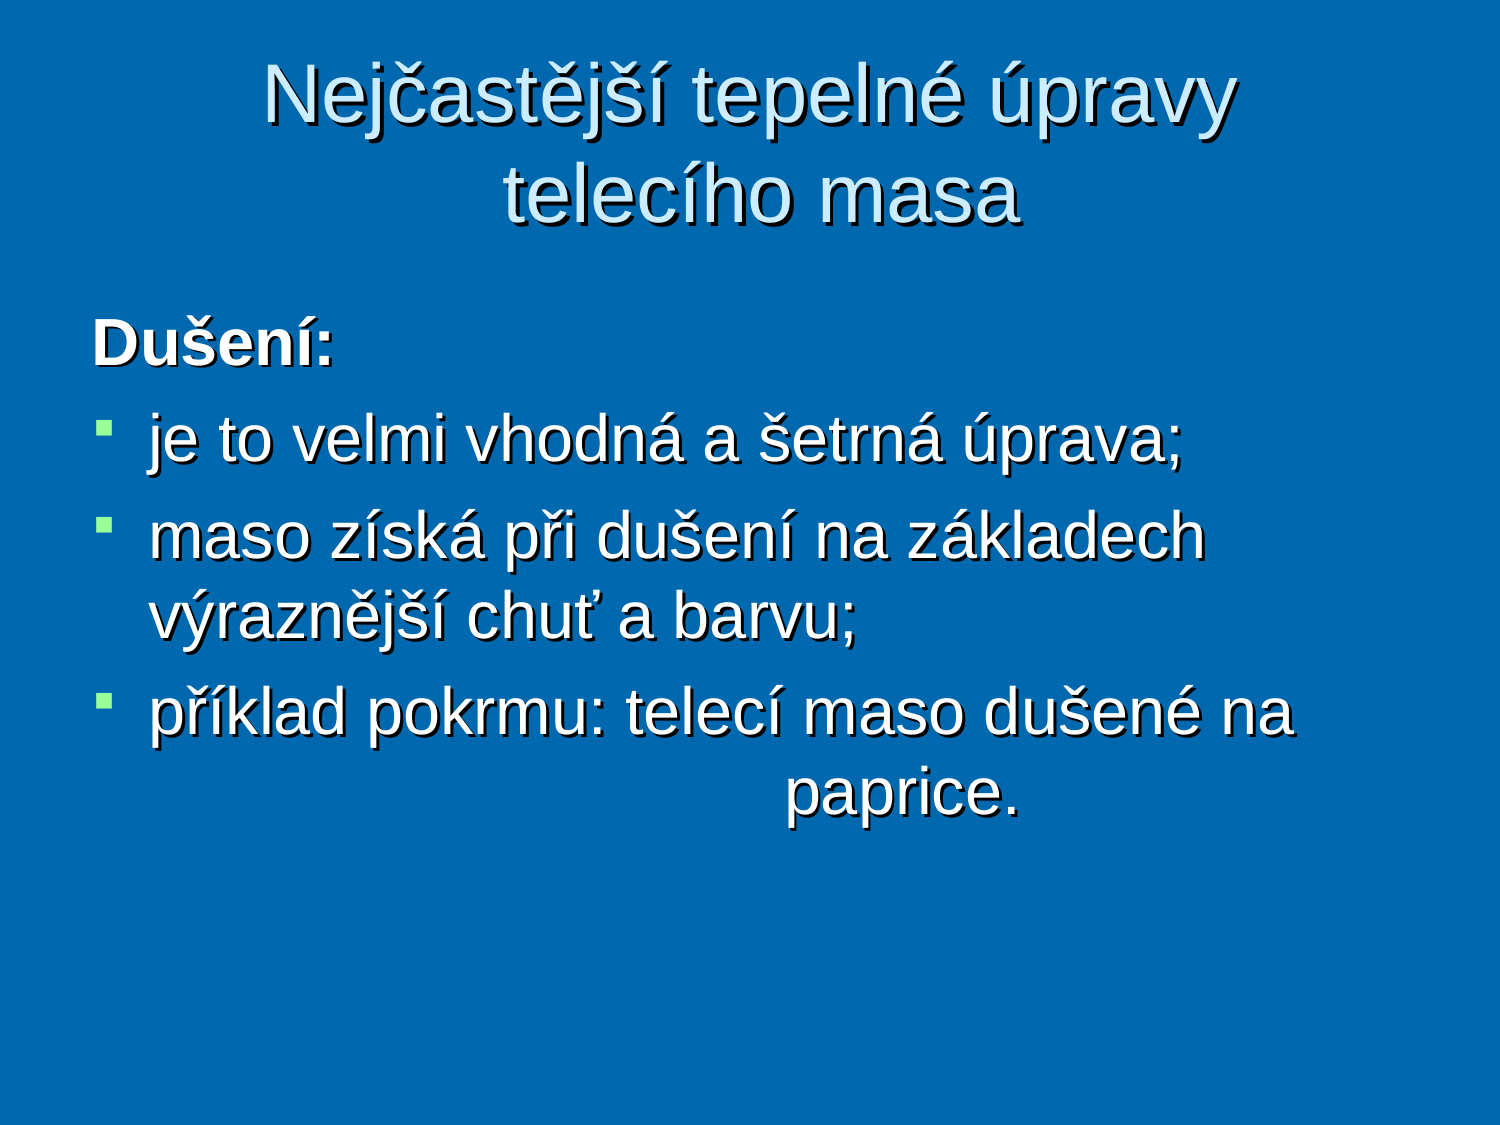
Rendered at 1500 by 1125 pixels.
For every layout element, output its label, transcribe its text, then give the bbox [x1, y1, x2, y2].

title Nejčastější tepelné úpravy telecího masa [75, 31, 1426, 247]
list Dušení: je to velmi vhodná a šetrná úprava; maso získá při dušení na základech výraznější chuť a barvu; příklad pokrmu: telecí maso dušené na paprice. [76, 290, 1427, 1034]
